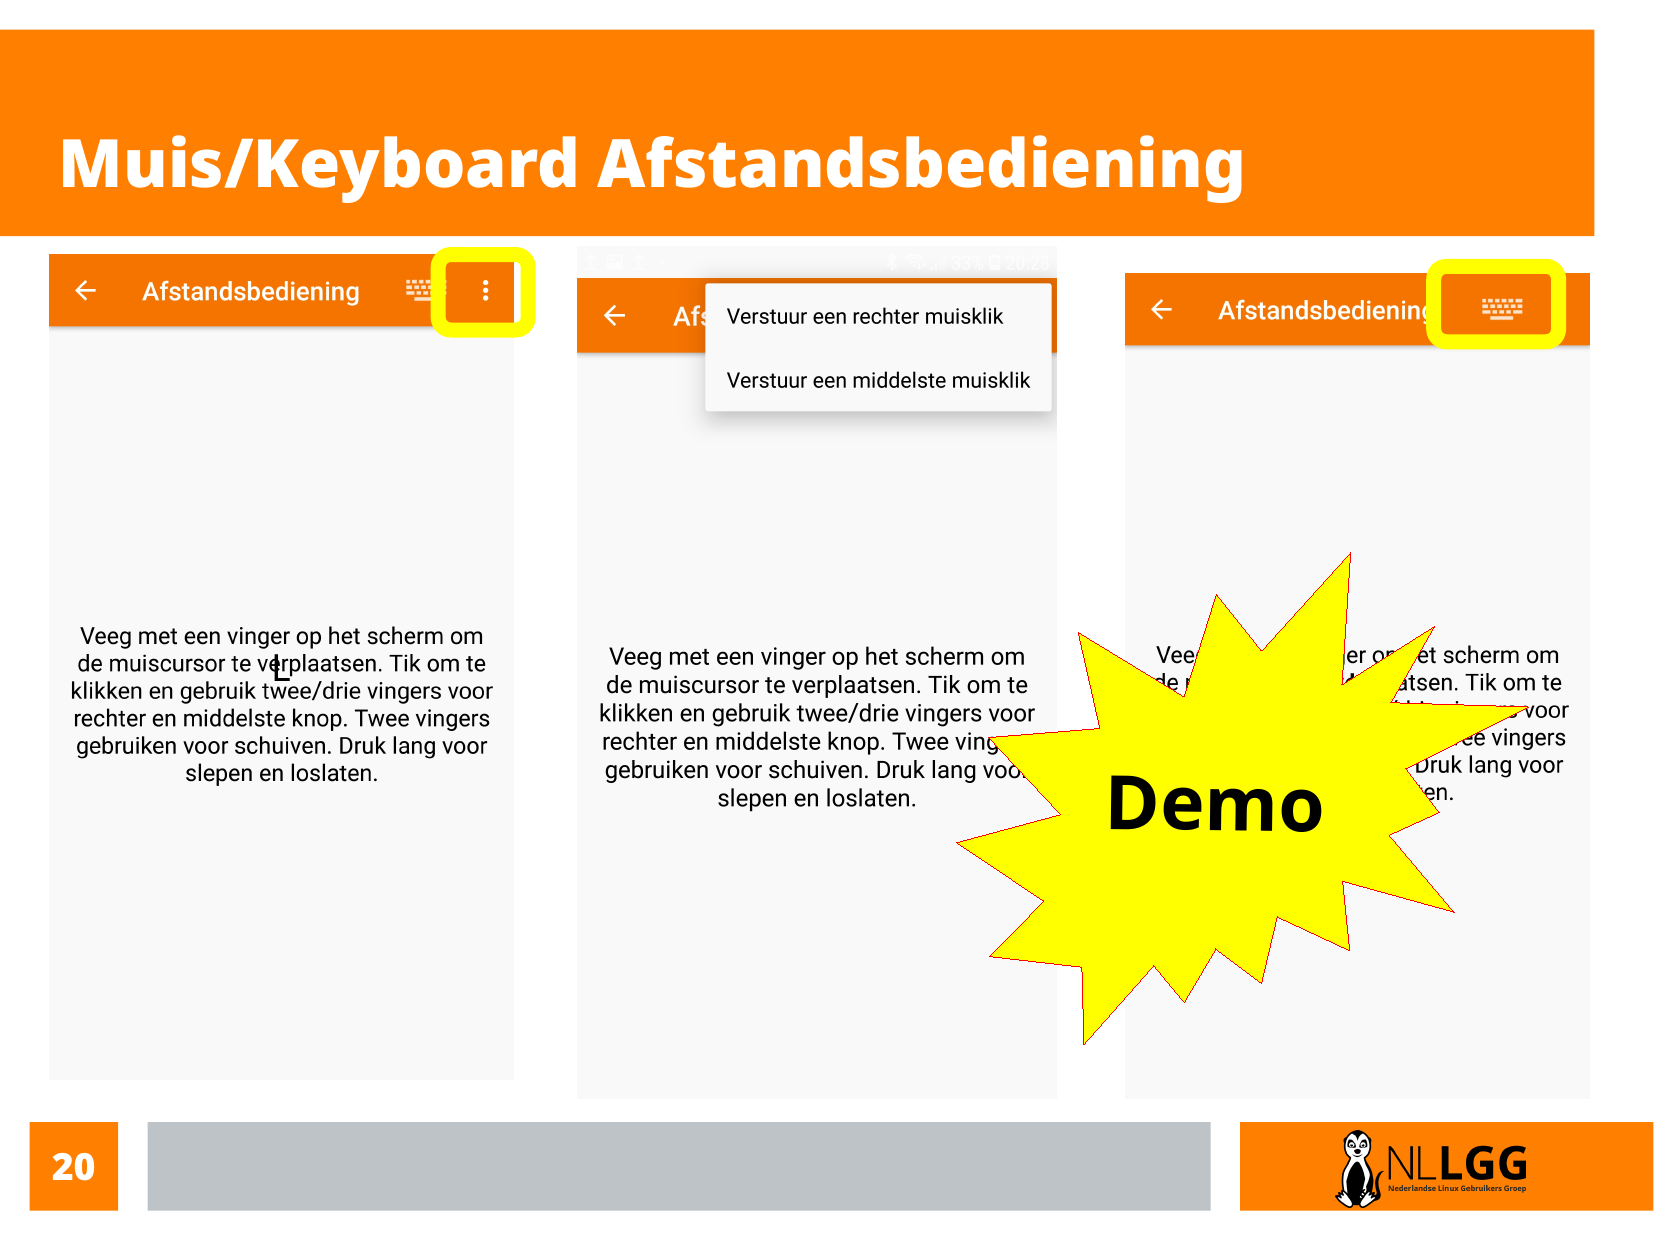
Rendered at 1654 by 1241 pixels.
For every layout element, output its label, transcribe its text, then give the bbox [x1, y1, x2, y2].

title Muis/Keyboard Afstandsbediening [59, 59, 1595, 207]
picture [1442, 274, 1551, 334]
text_box Demo [956, 552, 1529, 1045]
picture [49, 254, 514, 1081]
picture [1125, 273, 1590, 1099]
picture [446, 263, 514, 322]
picture [577, 246, 1057, 1099]
picture [1335, 1130, 1526, 1208]
